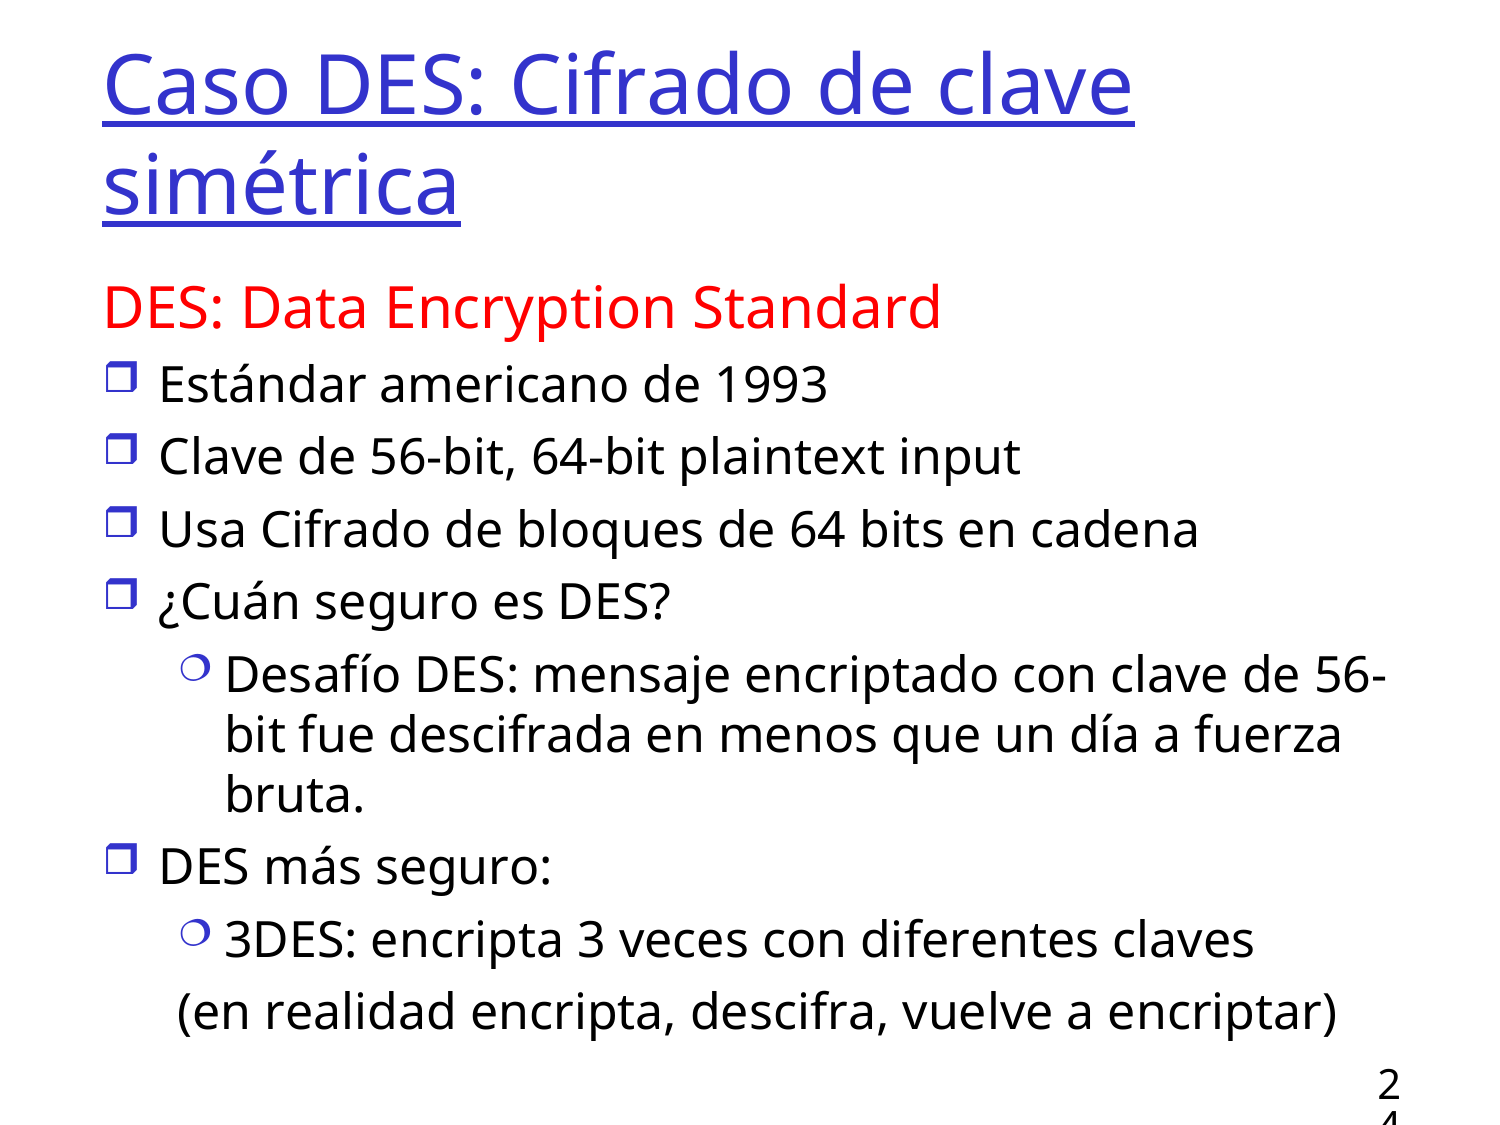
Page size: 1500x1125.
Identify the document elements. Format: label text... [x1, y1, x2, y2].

list DES: Data Encryption Standard Estándar americano de 1993 Clave de 56-bit, 64-bit plaintext input Usa Cifrado de bloques de 64 bits en cadena ¿Cuán seguro es DES? Desafío DES: mensaje encriptado con clave de 56-bit fue descifrada en menos que un día a fuerza bruta. DES más seguro: 3DES: encripta 3 veces con diferentes claves (en realidad encripta, descifra, vuelve a encriptar) [87, 262, 1425, 1059]
title Caso DES: Cifrado de clave simétrica [87, 15, 1363, 247]
